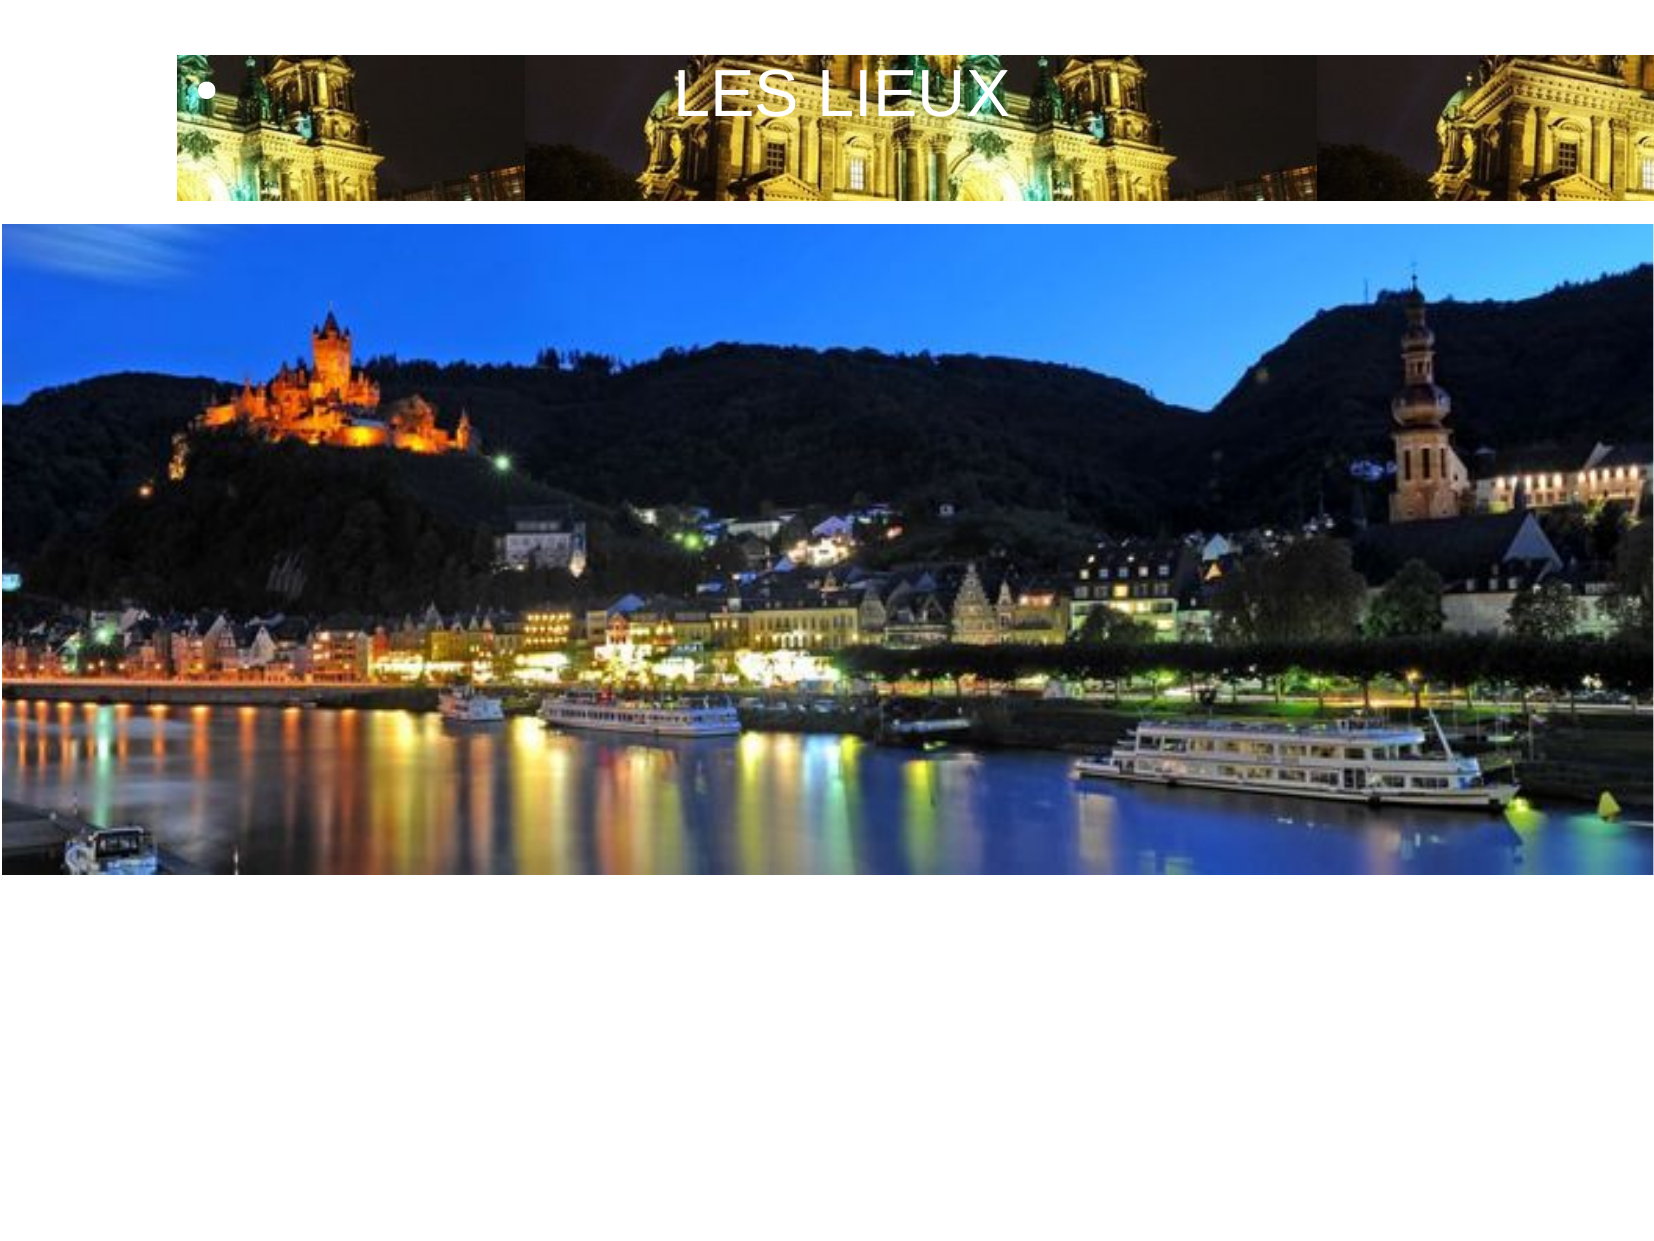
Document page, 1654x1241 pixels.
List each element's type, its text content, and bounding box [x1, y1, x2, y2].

picture [0, 224, 1654, 875]
list LES LIEUX [177, 55, 1654, 201]
title LES LIEUS [82, 49, 1571, 224]
